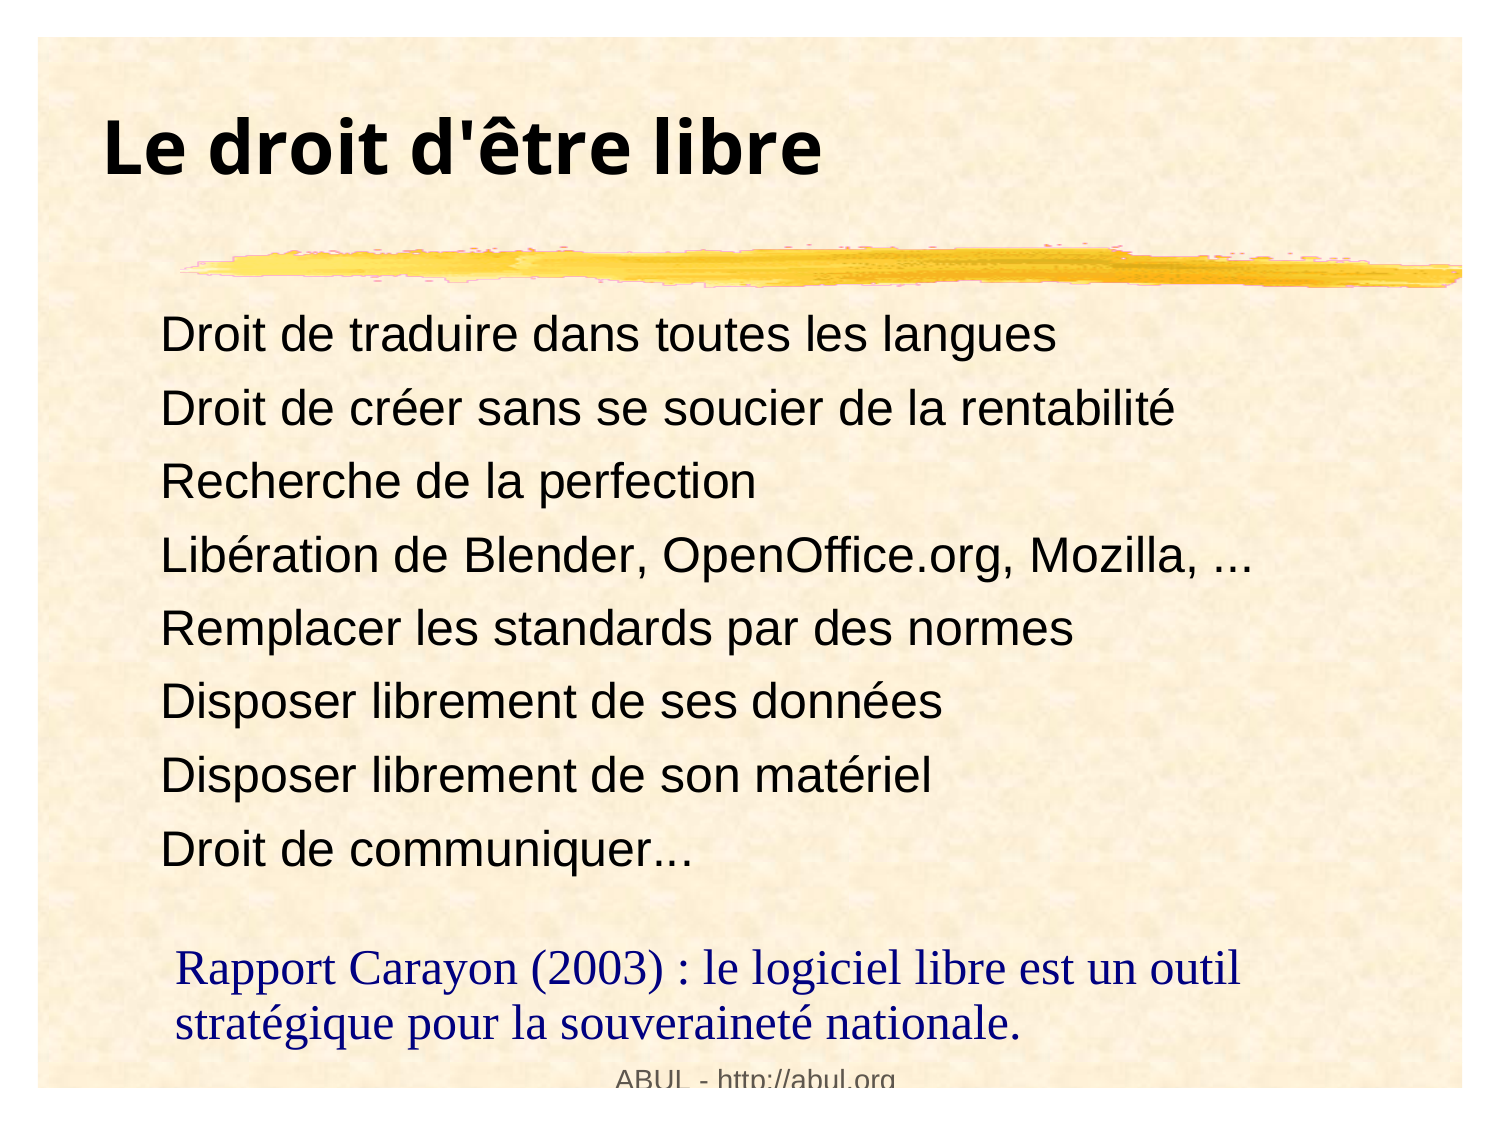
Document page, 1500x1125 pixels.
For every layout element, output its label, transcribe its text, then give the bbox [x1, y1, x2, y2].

picture [794, 1082, 801, 1088]
picture [754, 1076, 761, 1088]
picture [618, 1084, 630, 1088]
picture [738, 1076, 743, 1088]
picture [811, 1076, 818, 1088]
picture [858, 1076, 866, 1088]
text_box Rapport Carayon (2003) : le logiciel libre est un outil stratégique pour la souveraineté nationale. [104, 939, 1410, 1061]
picture [37, 37, 1463, 1088]
title Le droit d'être libre [101, 39, 1312, 253]
picture [639, 1081, 649, 1088]
text_box Droit de traduire dans toutes les langues Droit de créer sans se soucier de la rentabilité Recherche de la perfection Libération de Blender, OpenOffice.org, Mozilla, ... Remplacer les standards par des normes Disposer librement de ses données Disposer librement de son matériel Droit de communiquer... [160, 306, 1372, 927]
picture [883, 1076, 891, 1088]
picture [639, 1072, 648, 1078]
picture [722, 1076, 729, 1088]
picture [620, 1073, 627, 1082]
